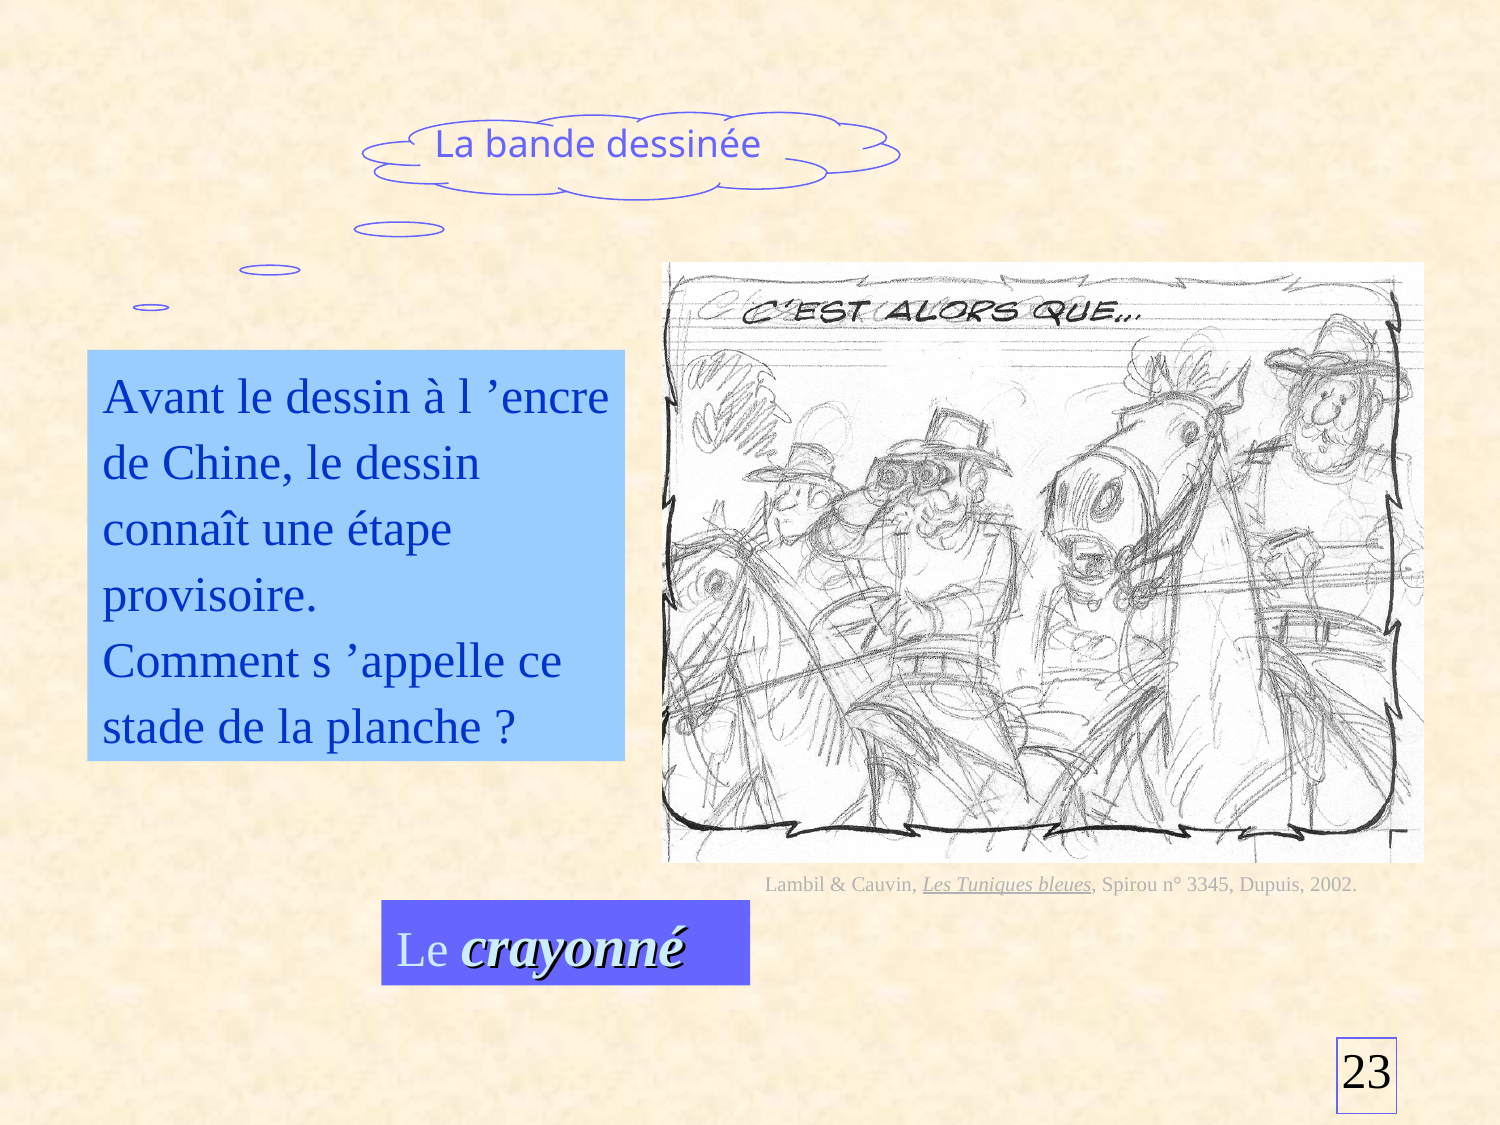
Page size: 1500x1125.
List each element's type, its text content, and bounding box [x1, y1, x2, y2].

text_box Avant le dessin à l ’encre de Chine, le dessin connaît une étape provisoire. Comment s ’appelle ce stade de la planche ? [87, 349, 625, 762]
text_box Le crayonné [381, 900, 751, 986]
text_box Lambil & Cauvin, Les Tuniques bleues, Spirou n° 3345, Dupuis, 2002. [749, 862, 1388, 903]
picture [0, 0, 1500, 1125]
